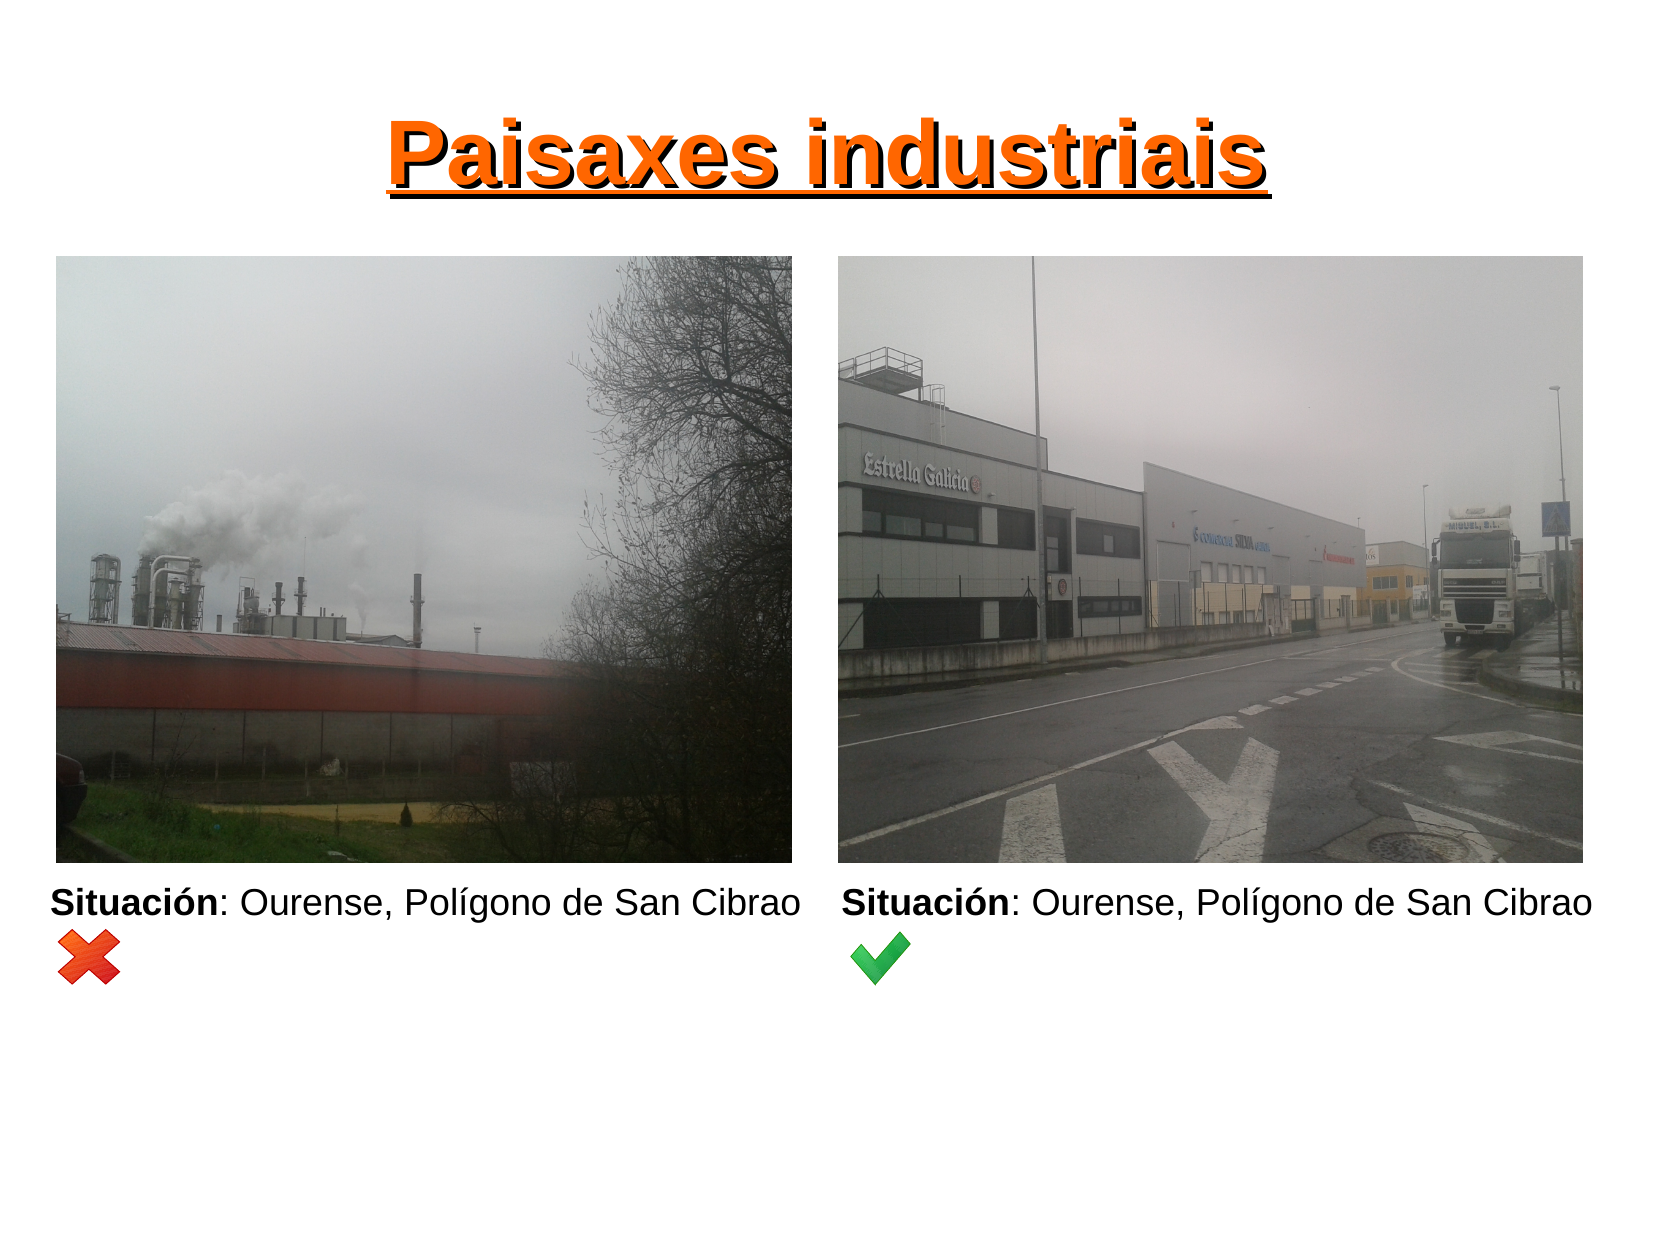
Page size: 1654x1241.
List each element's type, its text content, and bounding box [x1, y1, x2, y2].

picture [35, 909, 142, 1004]
picture [838, 908, 922, 1004]
title Paisaxes industriais [82, 49, 1571, 257]
text_box Situación: Ourense, Polígono de San Cibrao [826, 874, 1608, 931]
picture [838, 256, 1583, 863]
text_box Situación: Ourense, Polígono de San Cibrao [35, 874, 826, 931]
picture [56, 256, 792, 863]
